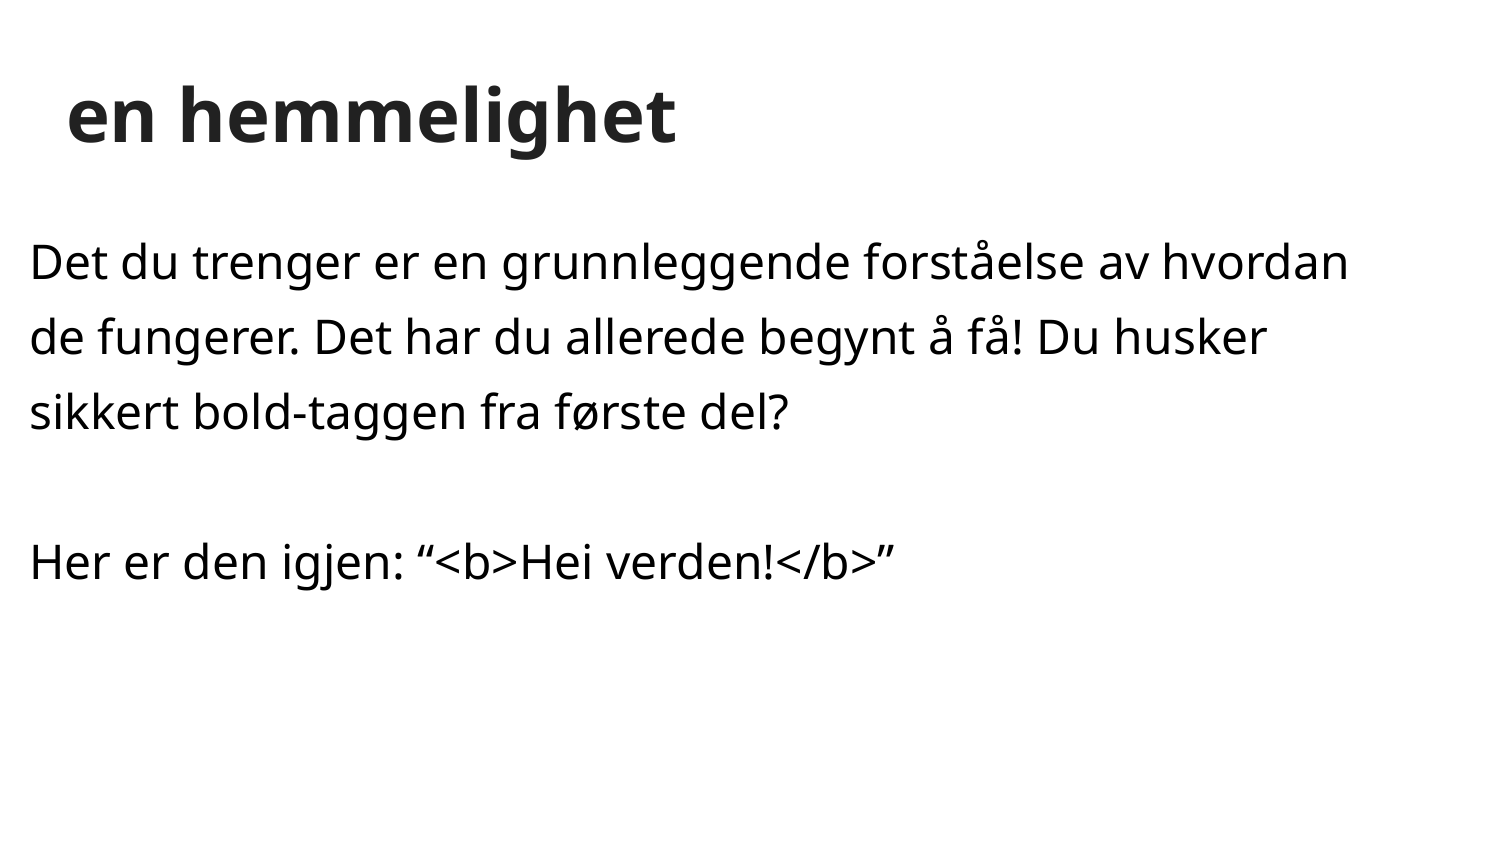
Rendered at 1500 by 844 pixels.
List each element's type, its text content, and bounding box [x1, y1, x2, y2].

title en hemmelighet [51, 48, 1449, 180]
list Det du trenger er en grunnleggende forståelse av hvordan de fungerer. Det har du allerede begynt å få! Du husker sikkert bold-taggen fra første del? Her er den igjen: “<b>Hei verden!</b>” [14, 203, 1412, 752]
